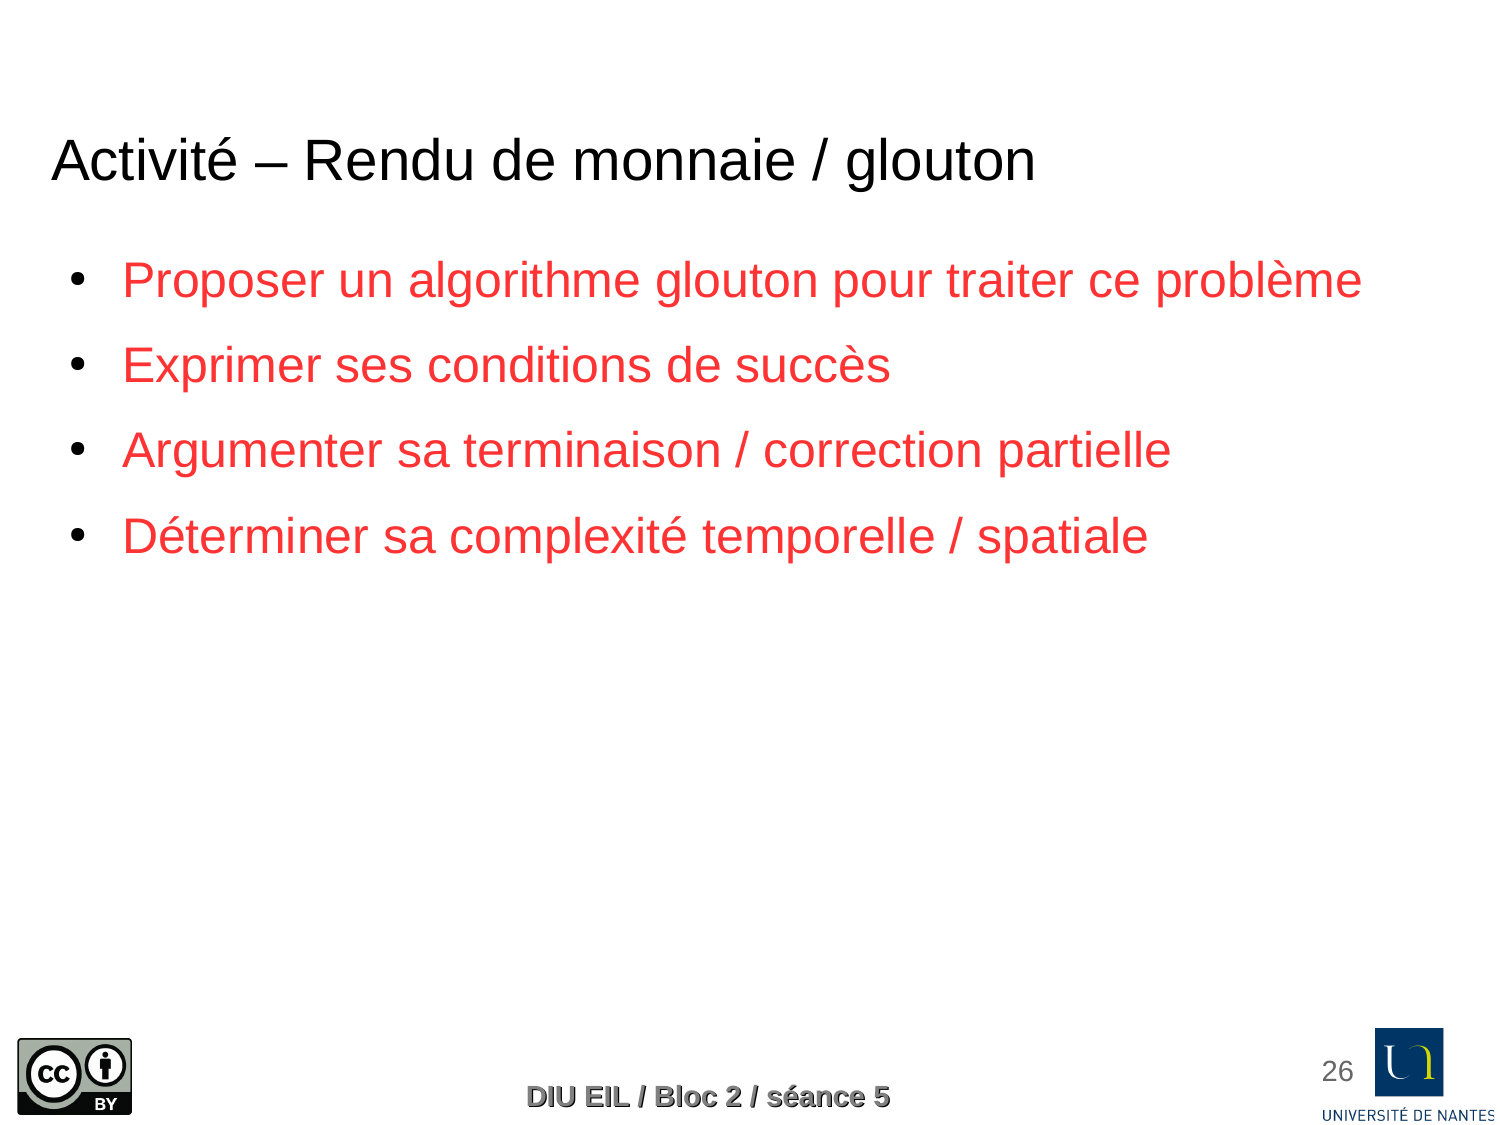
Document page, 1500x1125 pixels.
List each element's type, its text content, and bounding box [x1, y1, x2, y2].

picture [17, 1038, 132, 1115]
picture [1323, 1028, 1495, 1121]
list Proposer un algorithme glouton pour traiter ce problème Exprimer ses conditions de succès Argumenter sa terminaison / correction partielle Déterminer sa complexité temporelle / spatiale [51, 252, 1449, 1064]
title Activité – Rendu de monnaie / glouton [51, 97, 1449, 223]
